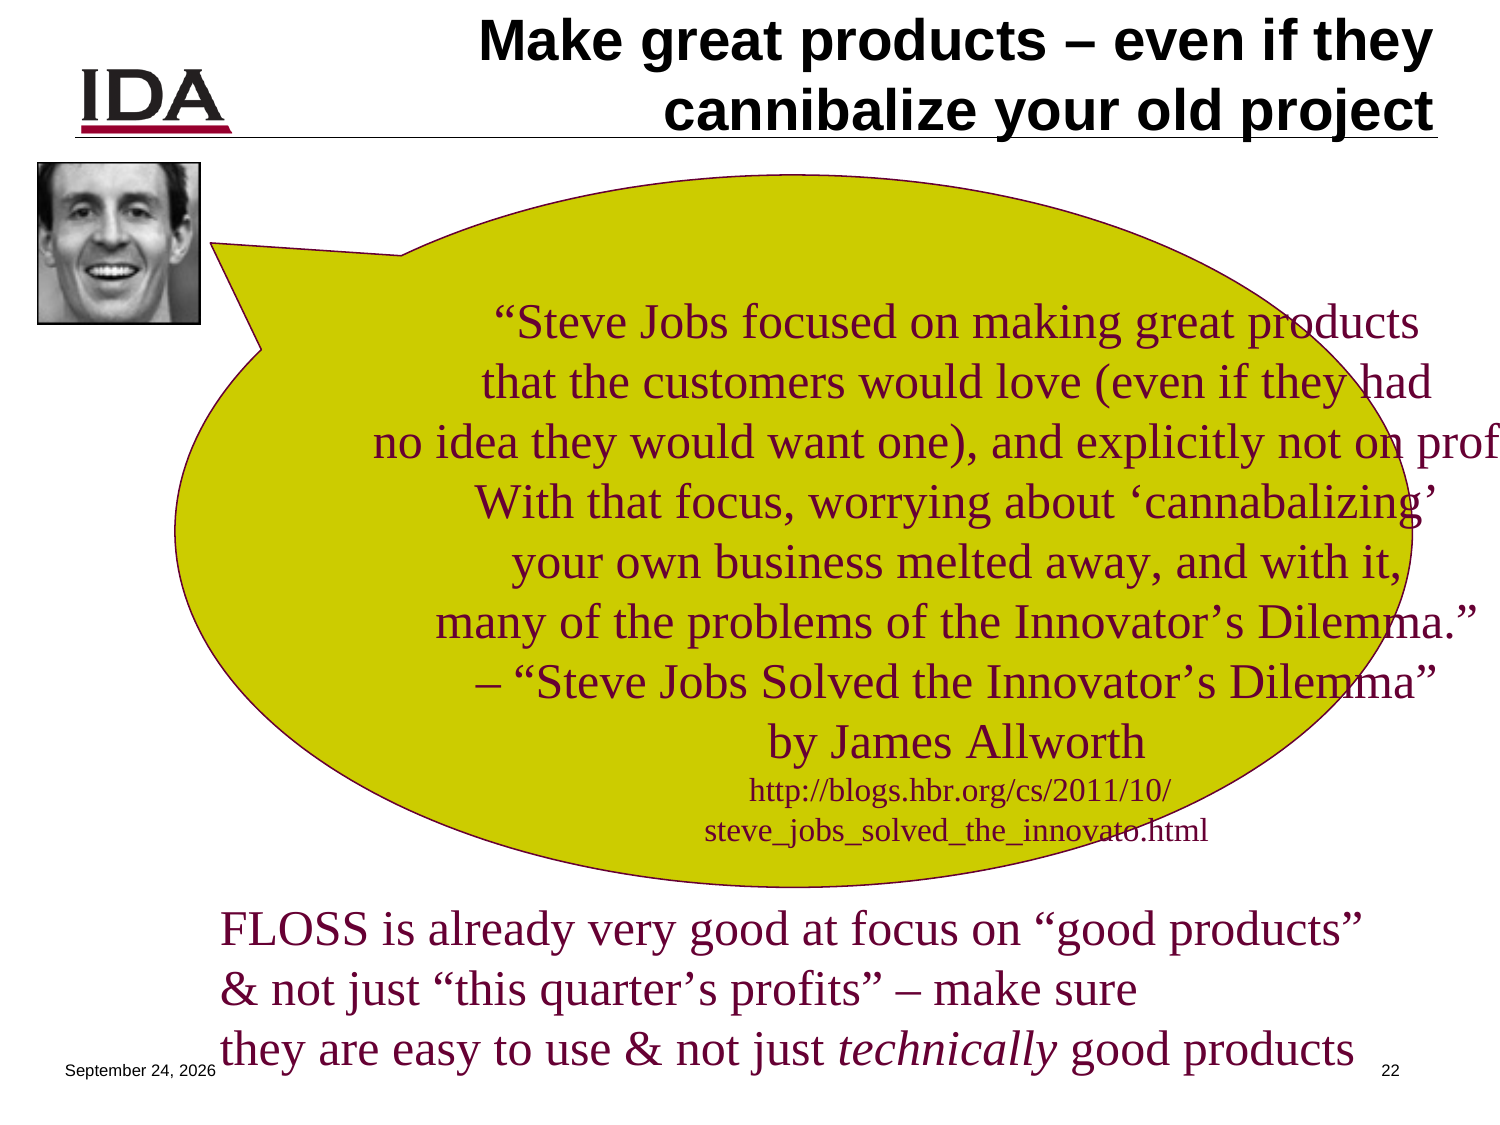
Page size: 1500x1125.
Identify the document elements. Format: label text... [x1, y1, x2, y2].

title Make great products – even if they cannibalize your old project [425, 0, 1450, 150]
text_box “Steve Jobs focused on making great products that the customers would love (even if they had no idea they would want one), and explicitly not on profit. With that focus, worrying about ‘cannabalizing’ your own business melted away, and with it, many of the problems of the Innovator’s Dilemma.” – “Steve Jobs Solved the Innovator’s Dilemma” by James Allworth http://blogs.hbr.org/cs/2011/10/ steve_jobs_solved_the_innovato.html [174, 174, 1413, 887]
text_box <number> [1102, 1012, 1415, 1088]
text_box FLOSS is already very good at focus on “good products” & not just “this quarter’s profits” – make sure they are easy to use & not just technically good products [205, 887, 1379, 1083]
text_box November 9, 2011 [49, 1012, 363, 1088]
picture [77, 65, 233, 138]
picture [37, 162, 201, 325]
